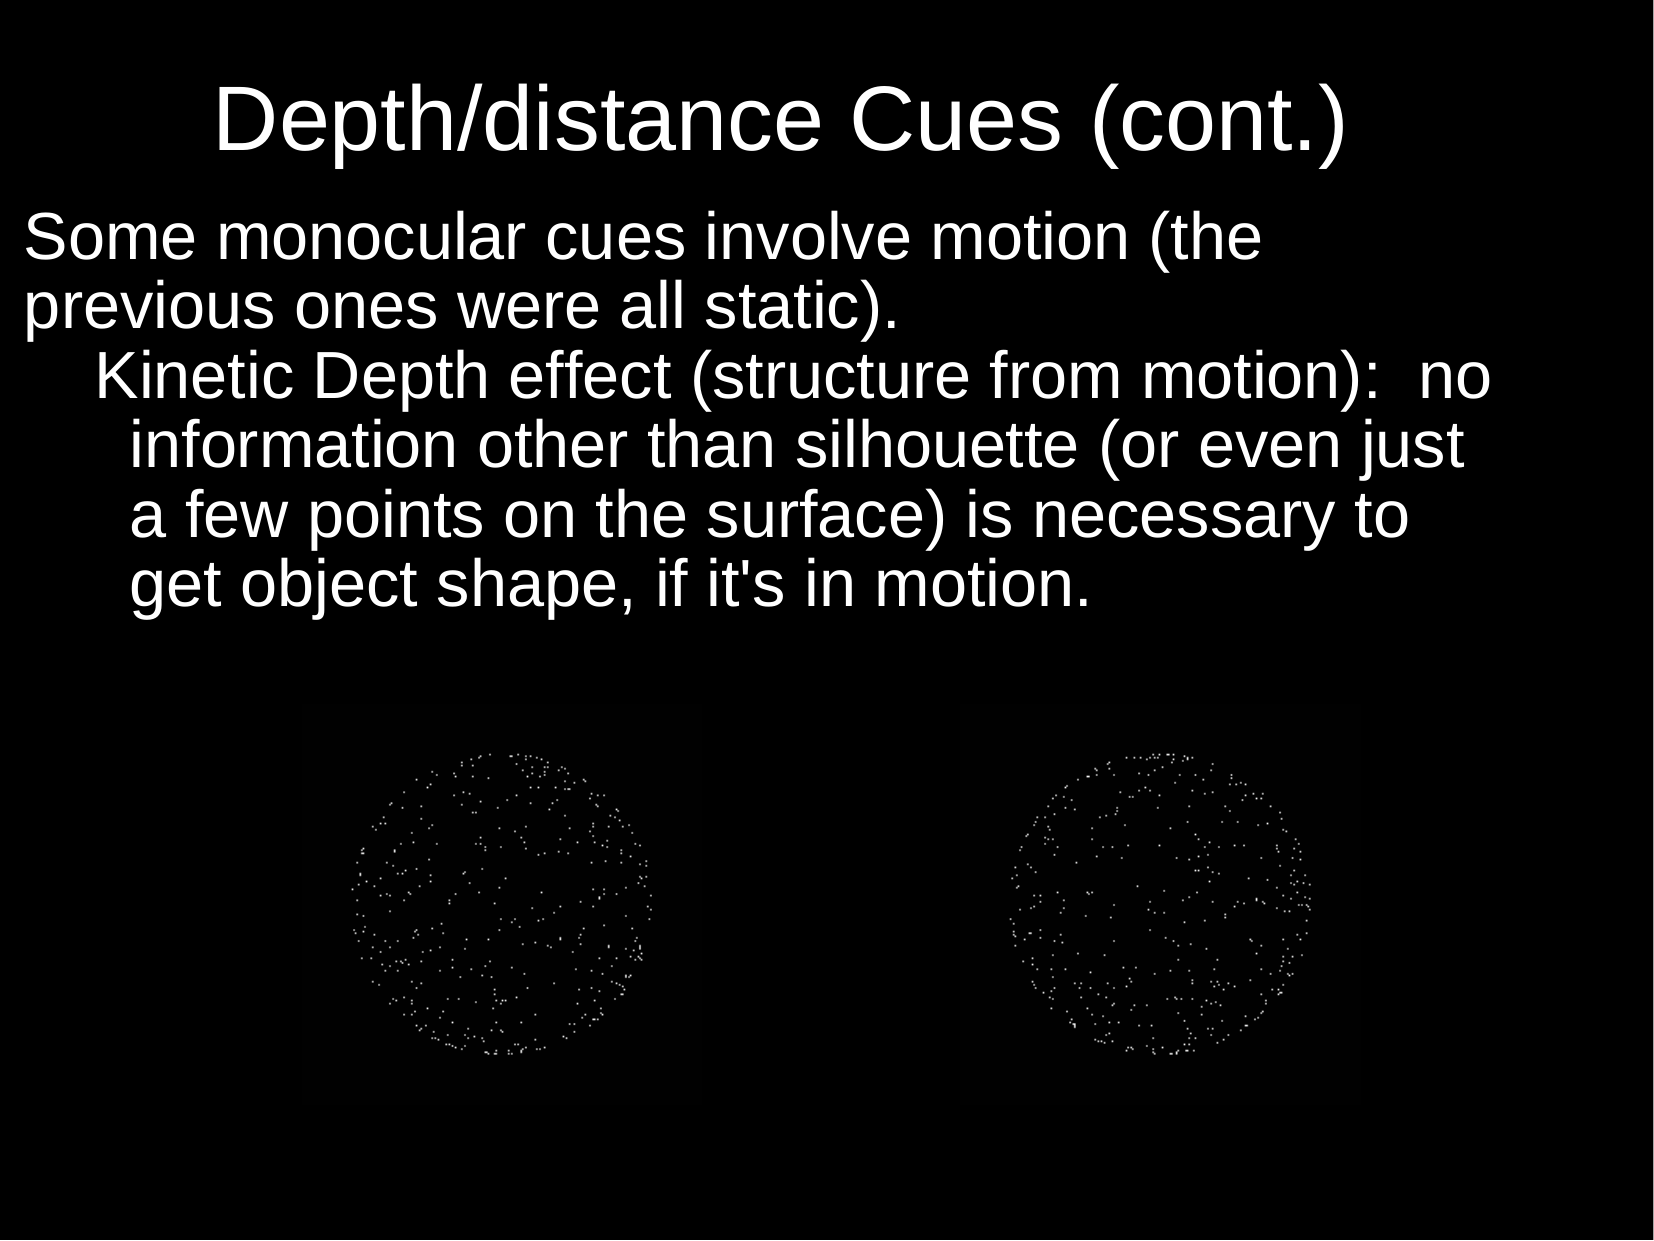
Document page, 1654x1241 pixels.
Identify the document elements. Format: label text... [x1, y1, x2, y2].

text_box Some monocular cues involve motion (the previous ones were all static). Kinetic Depth effect (structure from motion): no information other than silhouette (or even just a few points on the surface) is necessary to get object shape, if it's in motion. [23, 203, 1513, 621]
picture [960, 704, 1361, 1105]
picture [302, 704, 702, 1105]
title Depth/distance Cues (cont.) [37, 17, 1526, 226]
